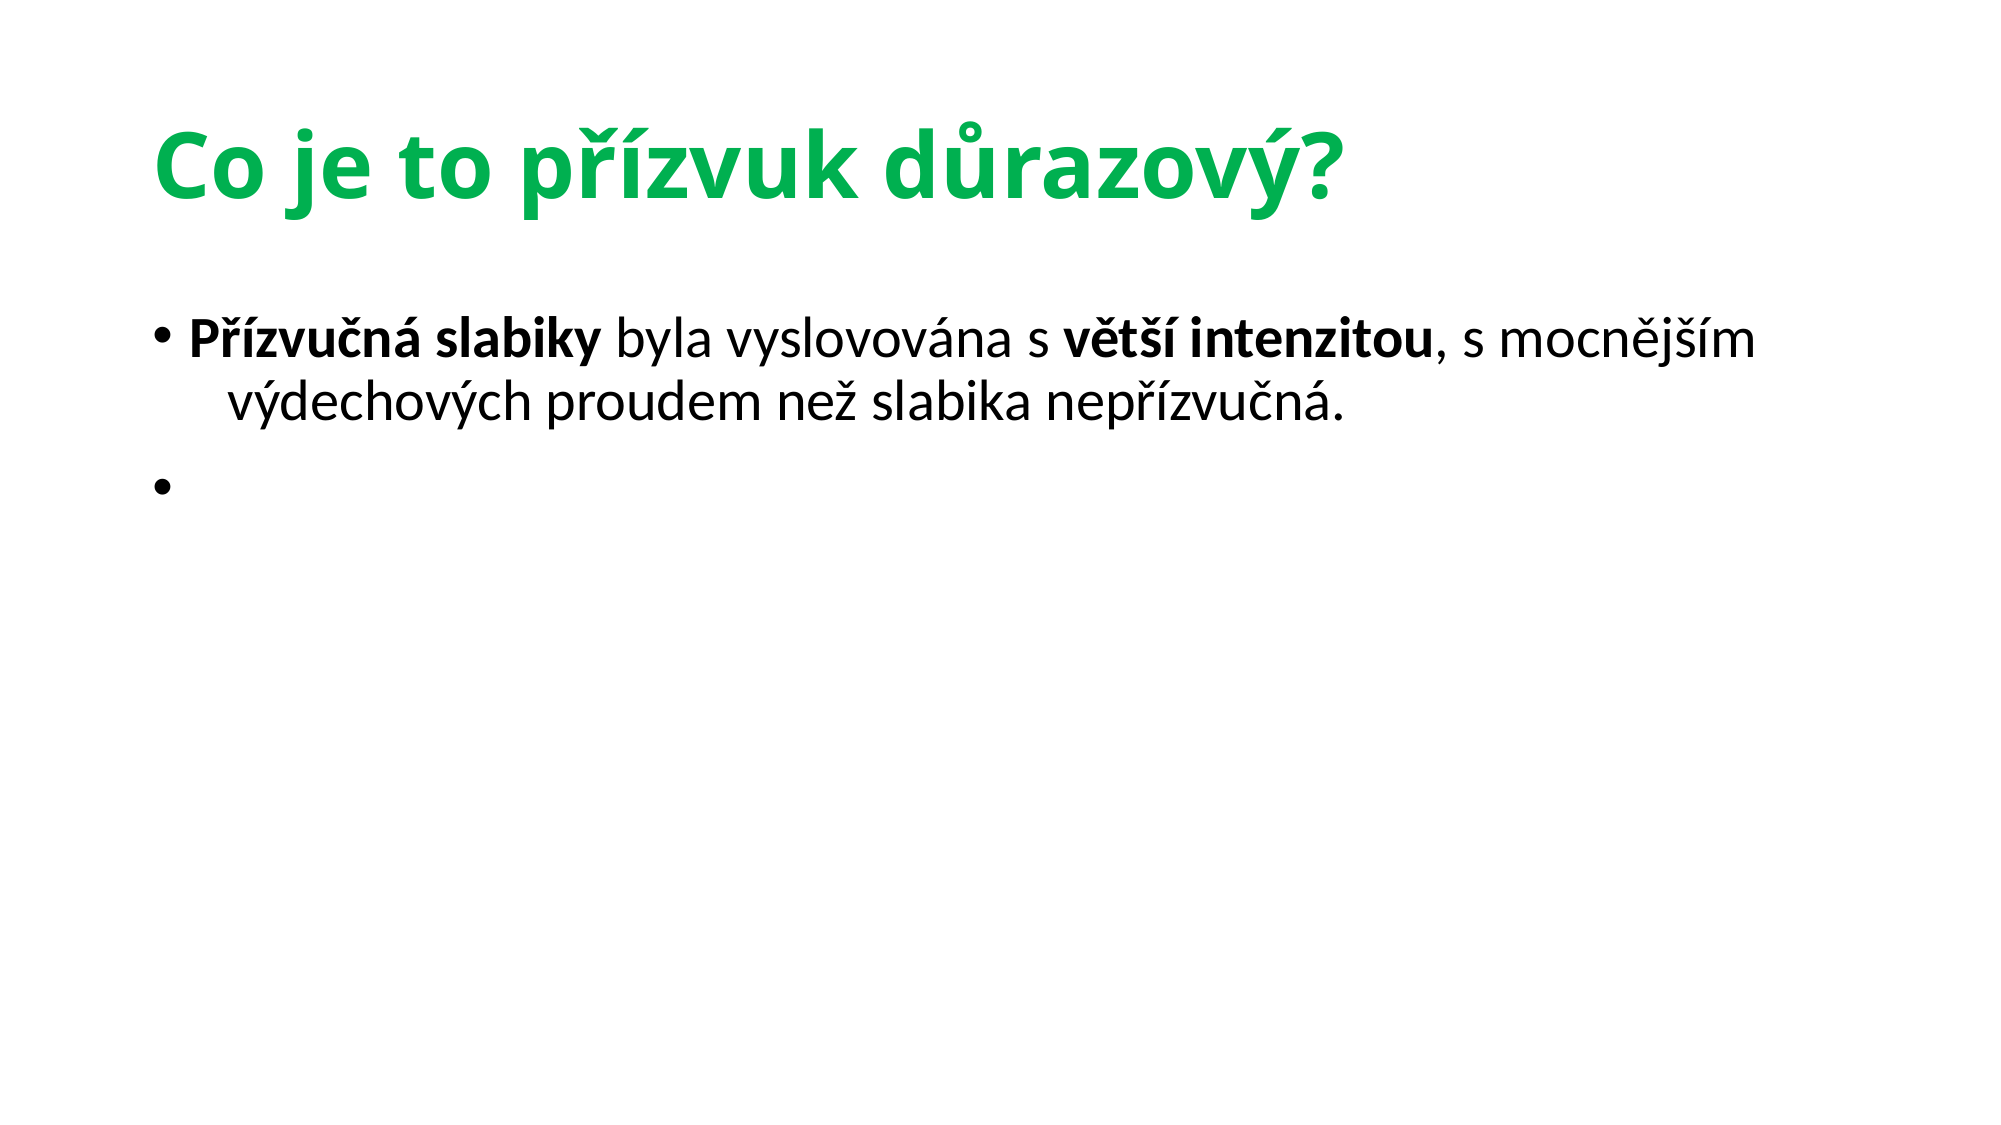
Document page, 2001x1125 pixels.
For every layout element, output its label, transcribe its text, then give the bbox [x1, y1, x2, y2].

list Přízvučná slabiky byla vyslovována s větší intenzitou, s mocnějším výdechových proudem než slabika nepřízvučná. [137, 299, 1863, 1014]
title Co je to přízvuk důrazový? [137, 59, 1863, 278]
